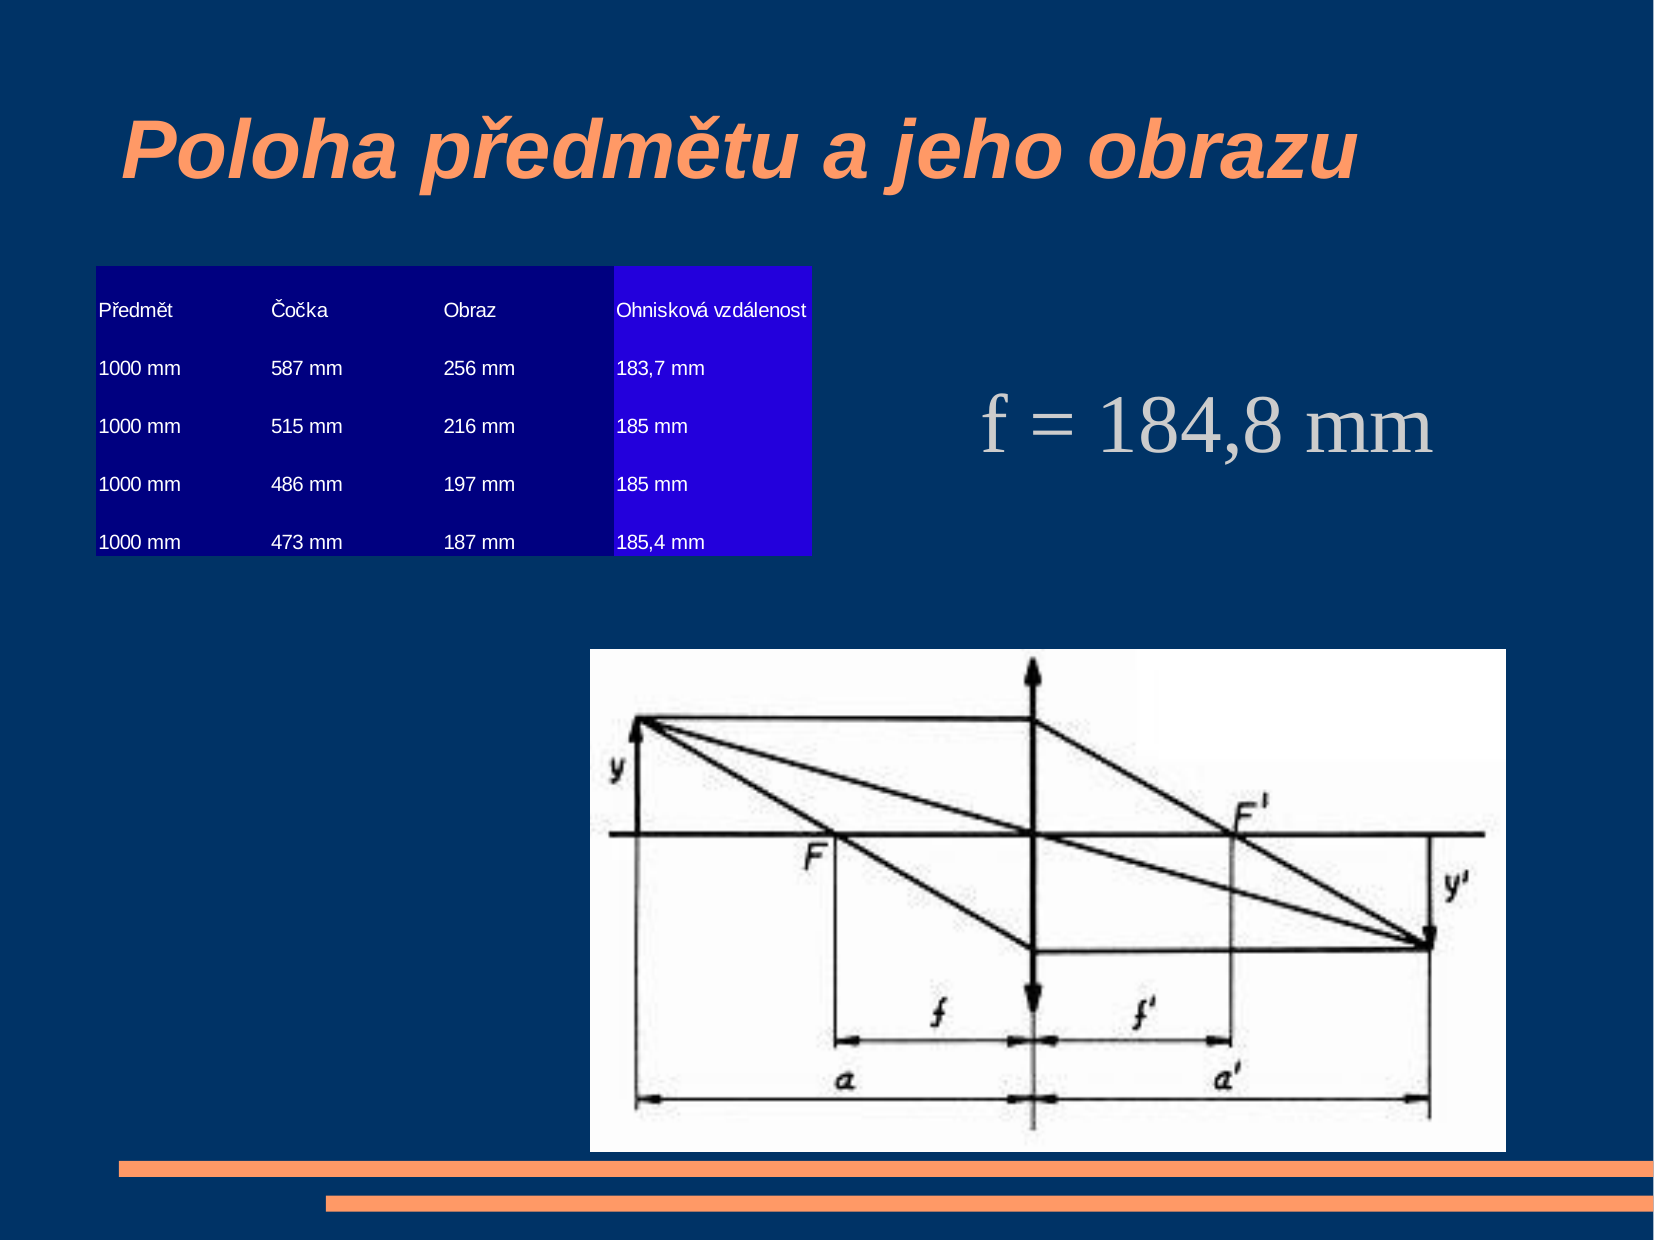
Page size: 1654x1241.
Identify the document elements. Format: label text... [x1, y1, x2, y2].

title Poloha předmětu a jeho obrazu [121, 46, 1534, 254]
picture [590, 649, 1506, 1152]
chart [96, 265, 501, 559]
subtitle f = 184,8 mm [501, 265, 1654, 658]
